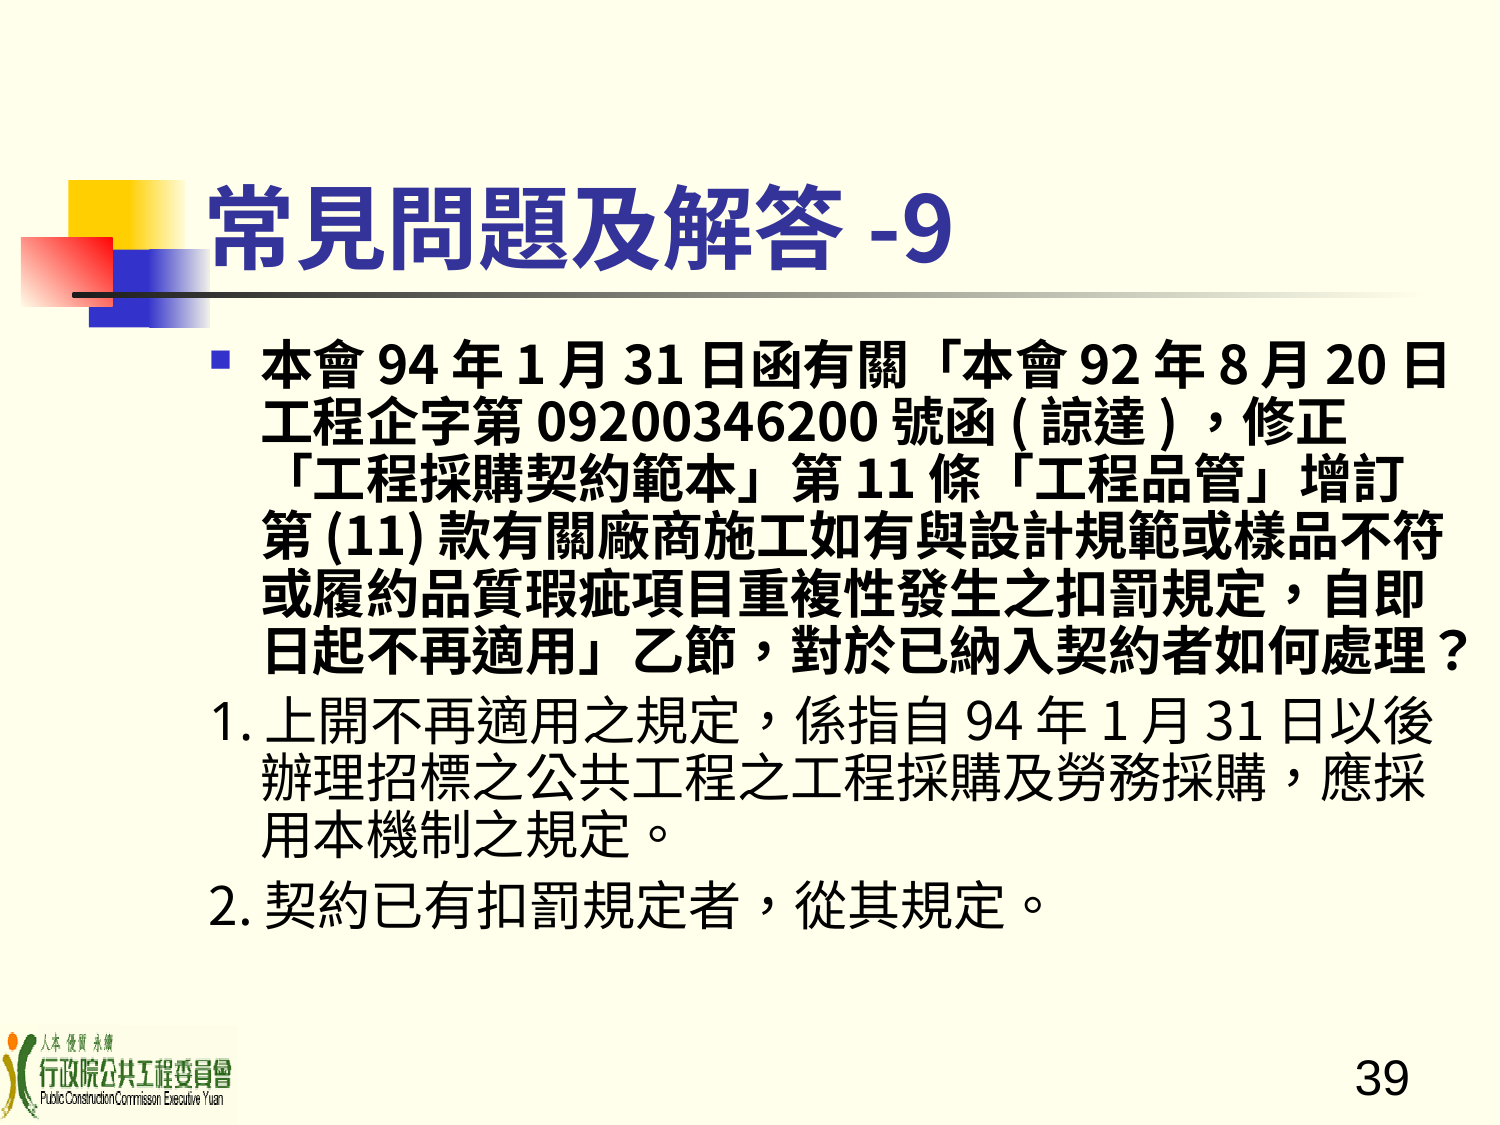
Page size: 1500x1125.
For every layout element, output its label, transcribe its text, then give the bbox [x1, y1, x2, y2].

title 常見問題及解答-9 [188, 101, 1468, 289]
list 本會94年1月31日函有關「本會92年8月20日工程企字第09200346200號函(諒達)，修正「工程採購契約範本」第11條「工程品管」增訂第(11)款有關廠商施工如有與設計規範或樣品不符或履約品質瑕疵項目重複性發生之扣罰規定，自即日起不再適用」乙節，對於已納入契約者如何處理？ 1.上開不再適用之規定，係指自94年1月31日以後辦理招標之公共工程之工程採購及勞務採購，應採用本機制之規定。 2.契約已有扣罰規定者，從其規定。 [193, 331, 1469, 1007]
picture [0, 1024, 238, 1125]
